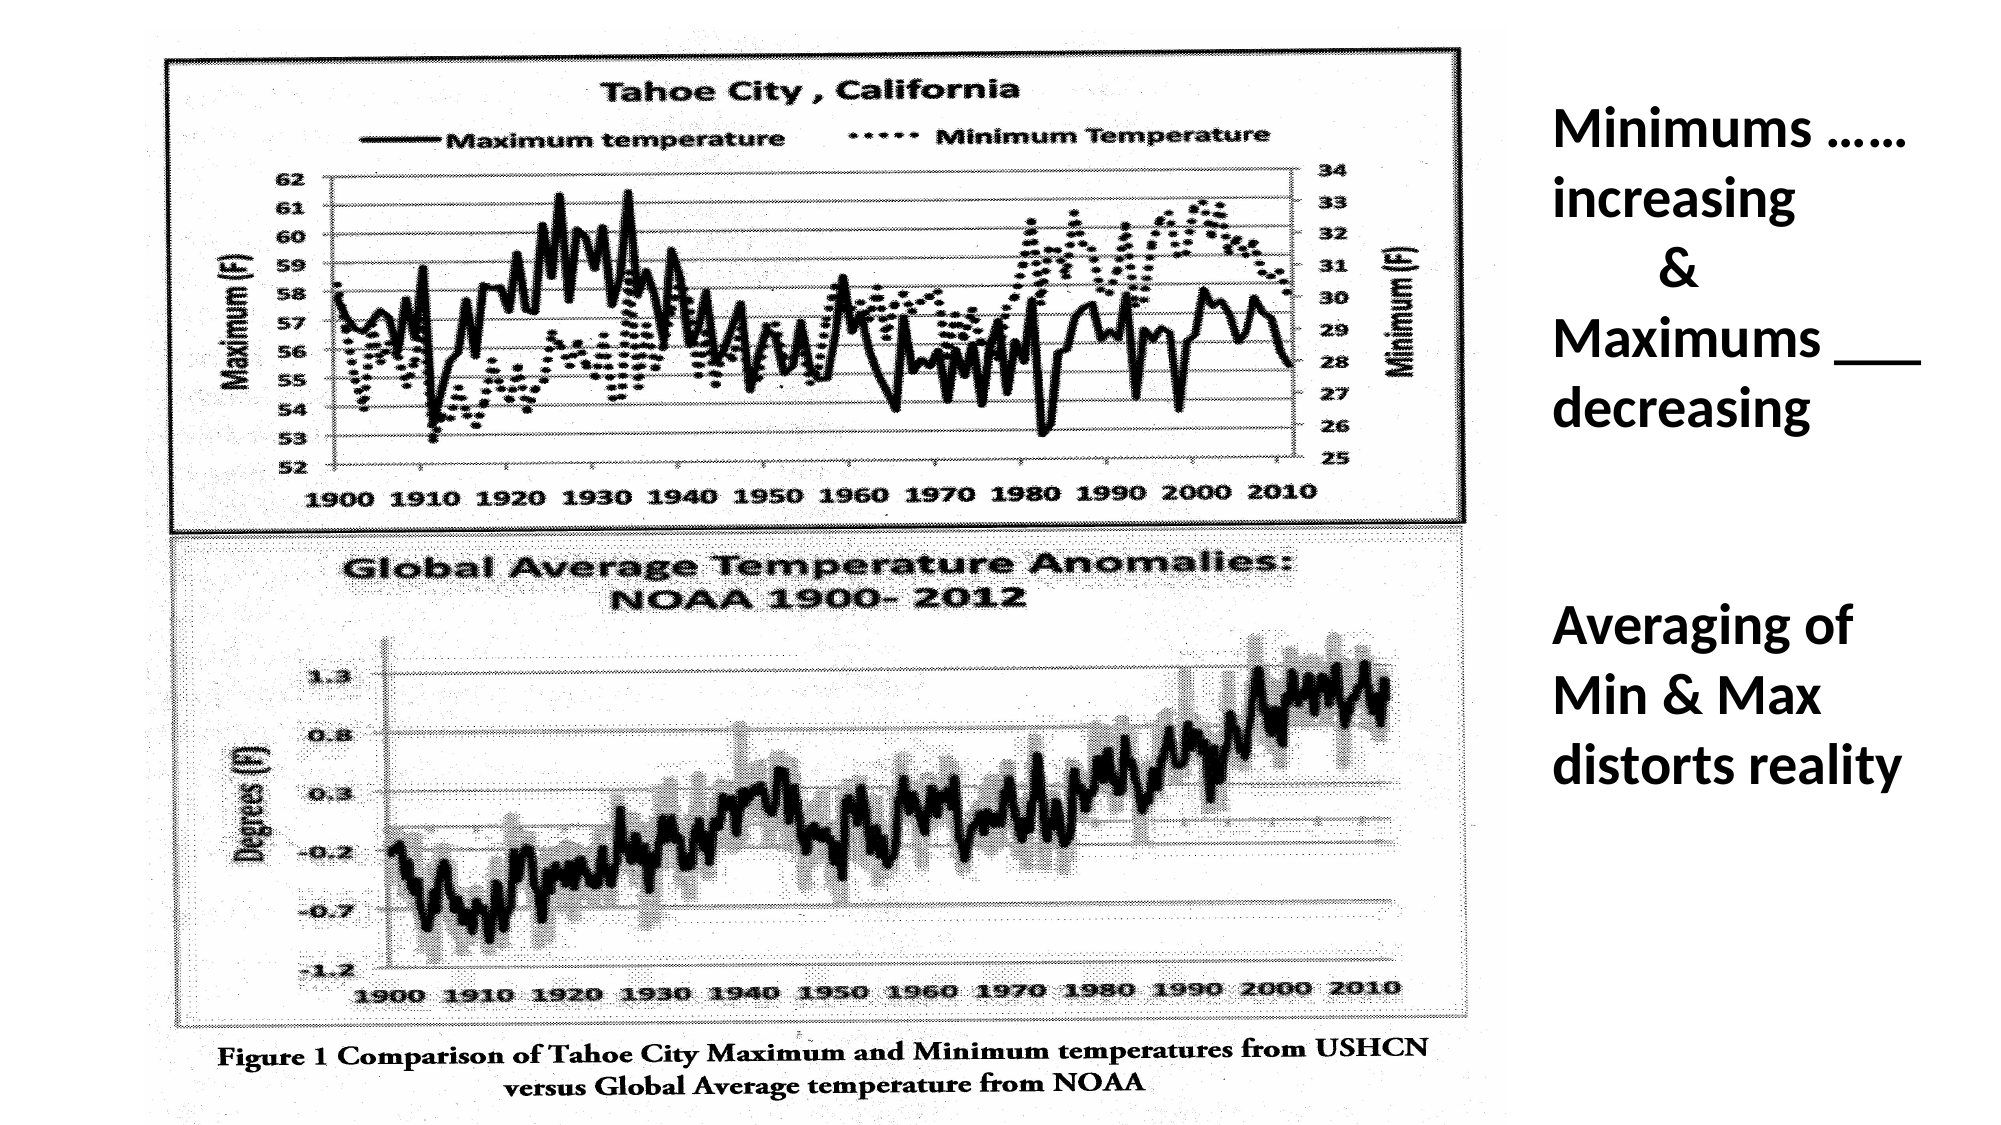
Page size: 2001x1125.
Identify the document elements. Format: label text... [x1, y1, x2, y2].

picture [145, 27, 1507, 1125]
text_box Averaging of Min & Max distorts reality [1537, 578, 1922, 804]
text_box Minimums …… increasing & Maximums ___ decreasing [1537, 82, 1943, 447]
